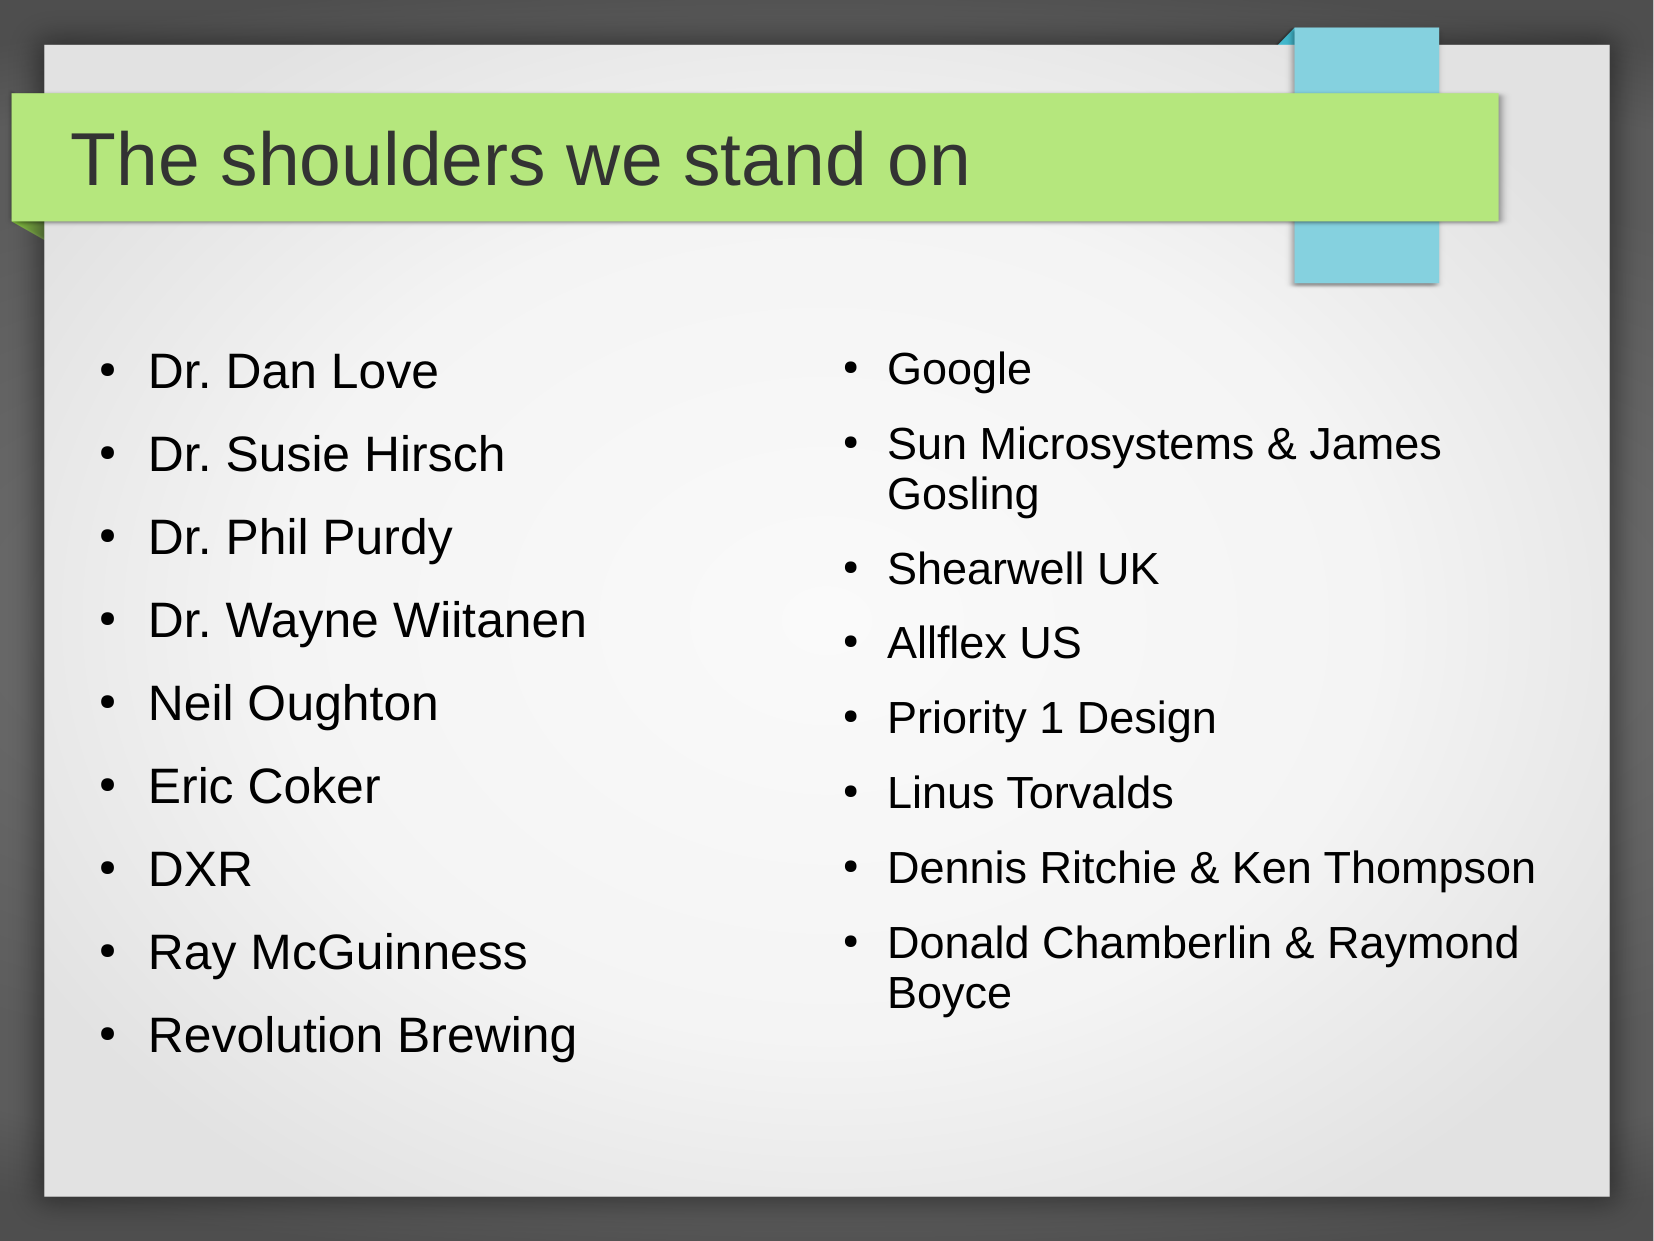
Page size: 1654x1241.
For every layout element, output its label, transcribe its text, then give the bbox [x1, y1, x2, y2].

list Google Sun Microsystems & James Gosling Shearwell UK Allflex US Priority 1 Design Linus Torvalds Dennis Ritchie & Ken Thompson Donald Chamberlin & Raymond Boyce [828, 343, 1539, 1063]
picture [0, 0, 1654, 1241]
title The shoulders we stand on [70, 106, 1229, 213]
list Dr. Dan Love Dr. Susie Hirsch Dr. Phil Purdy Dr. Wayne Wiitanen Neil Oughton Eric Coker DXR Ray McGuinness Revolution Brewing [82, 343, 793, 1063]
